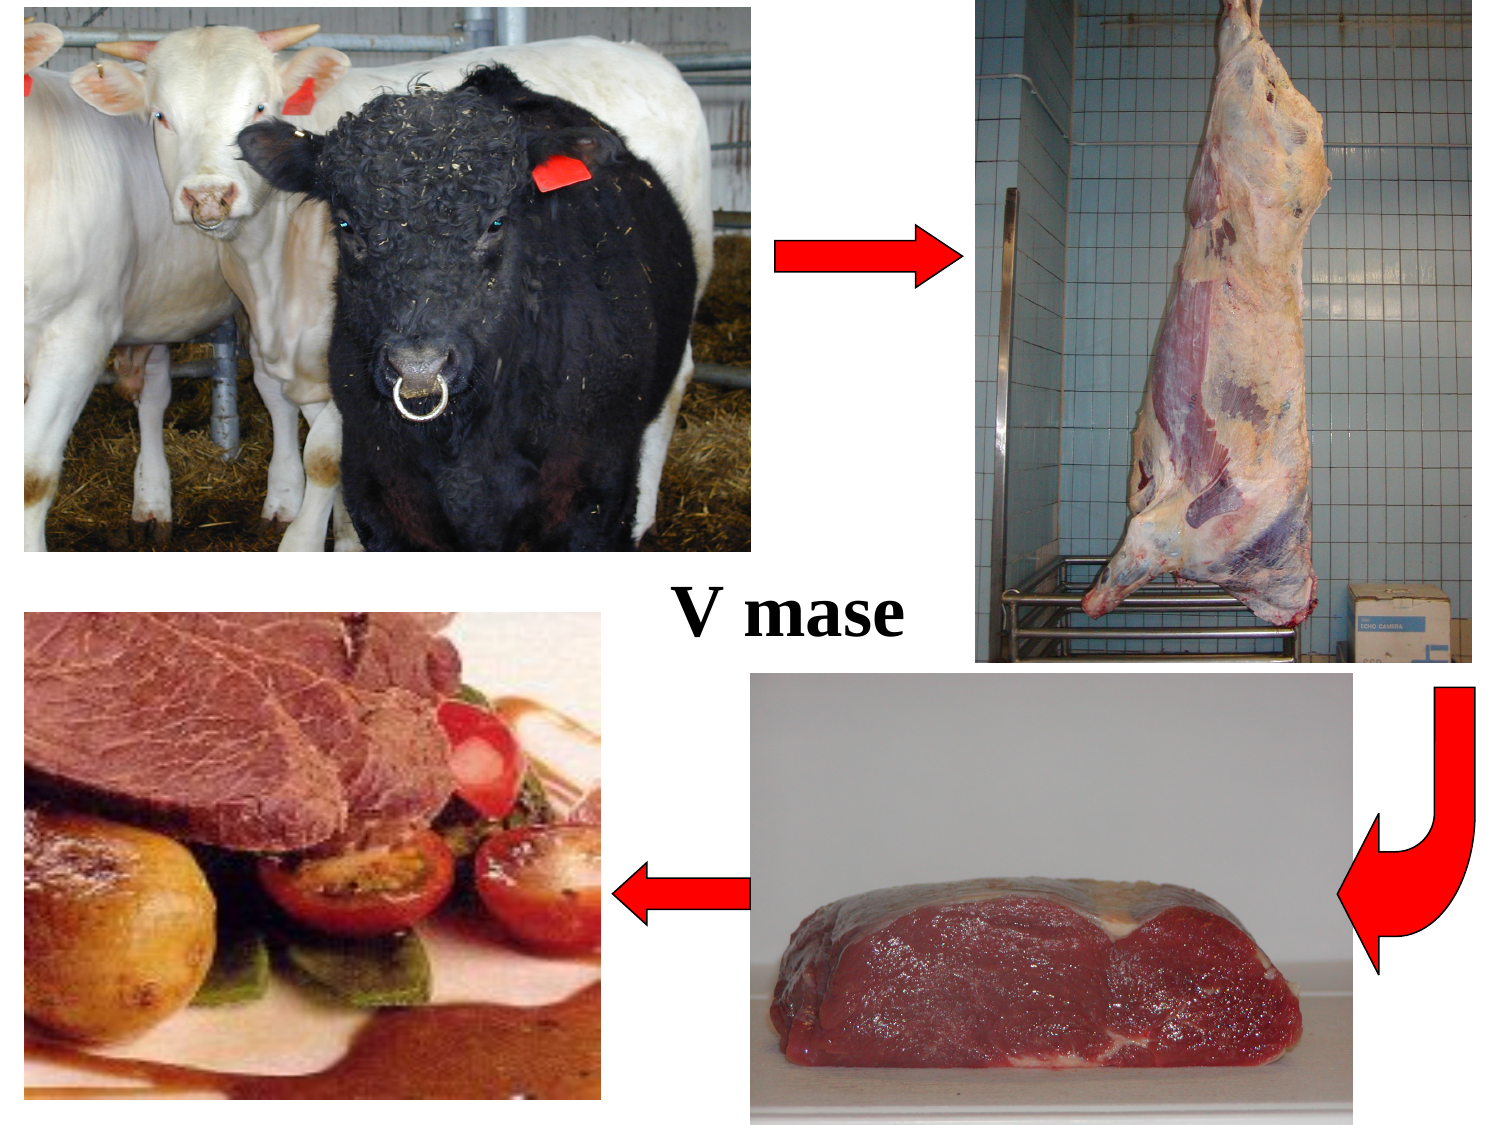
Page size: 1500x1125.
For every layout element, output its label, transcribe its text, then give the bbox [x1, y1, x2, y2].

text_box V mase [655, 562, 921, 661]
picture [975, 0, 1472, 663]
picture [24, 7, 751, 552]
text_box [774, 224, 963, 288]
picture [24, 612, 601, 1101]
text_box [1337, 687, 1475, 976]
picture [750, 673, 1353, 1125]
text_box [612, 862, 751, 926]
